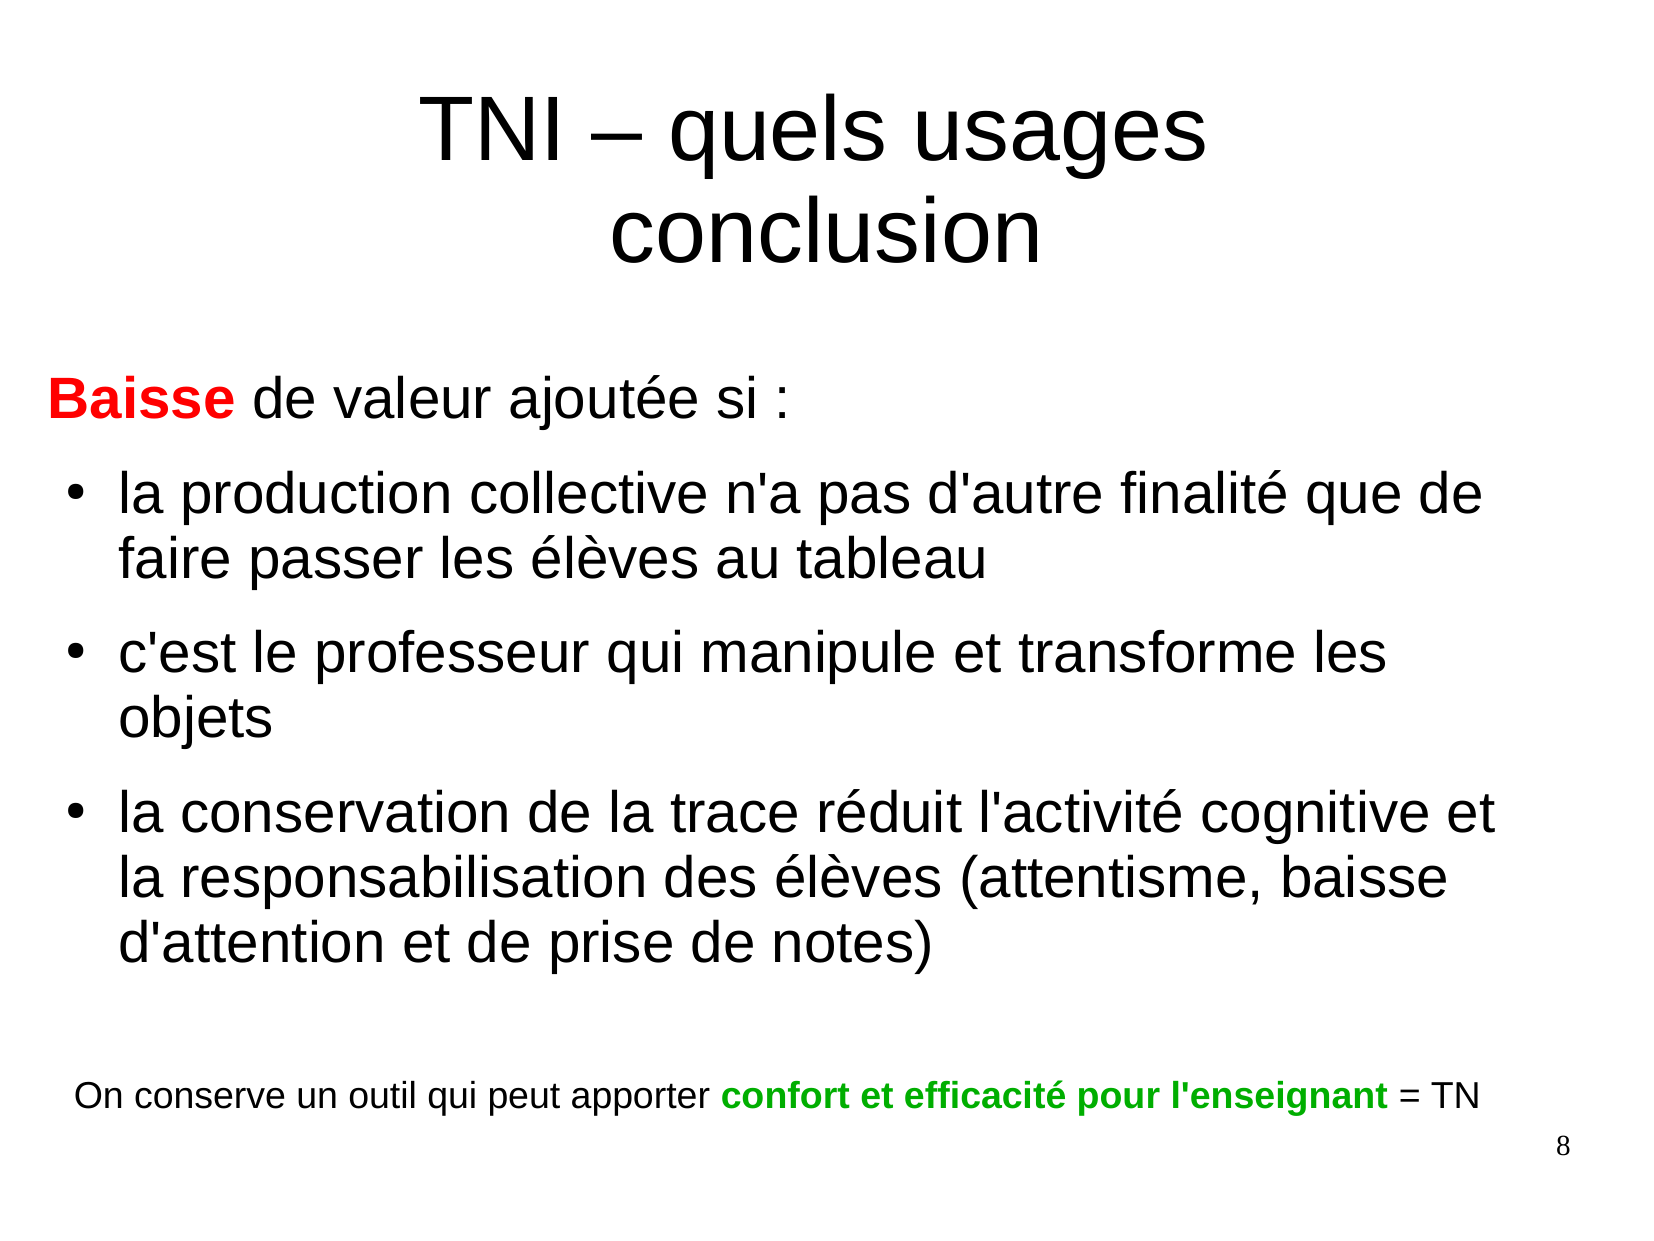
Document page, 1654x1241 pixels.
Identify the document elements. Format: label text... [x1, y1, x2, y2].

list Baisse de valeur ajoutée si : la production collective n'a pas d'autre finalité que de faire passer les élèves au tableau c'est le professeur qui manipule et transforme les objets la conservation de la trace réduit l'activité cognitive et la responsabilisation des élèves (attentisme, baisse d'attention et de prise de notes) [47, 366, 1524, 975]
title TNI – quels usages conclusion [82, 70, 1571, 289]
text_box On conserve un outil qui peut apporter confort et efficacité pour l'enseignant = TN [59, 1066, 1607, 1174]
